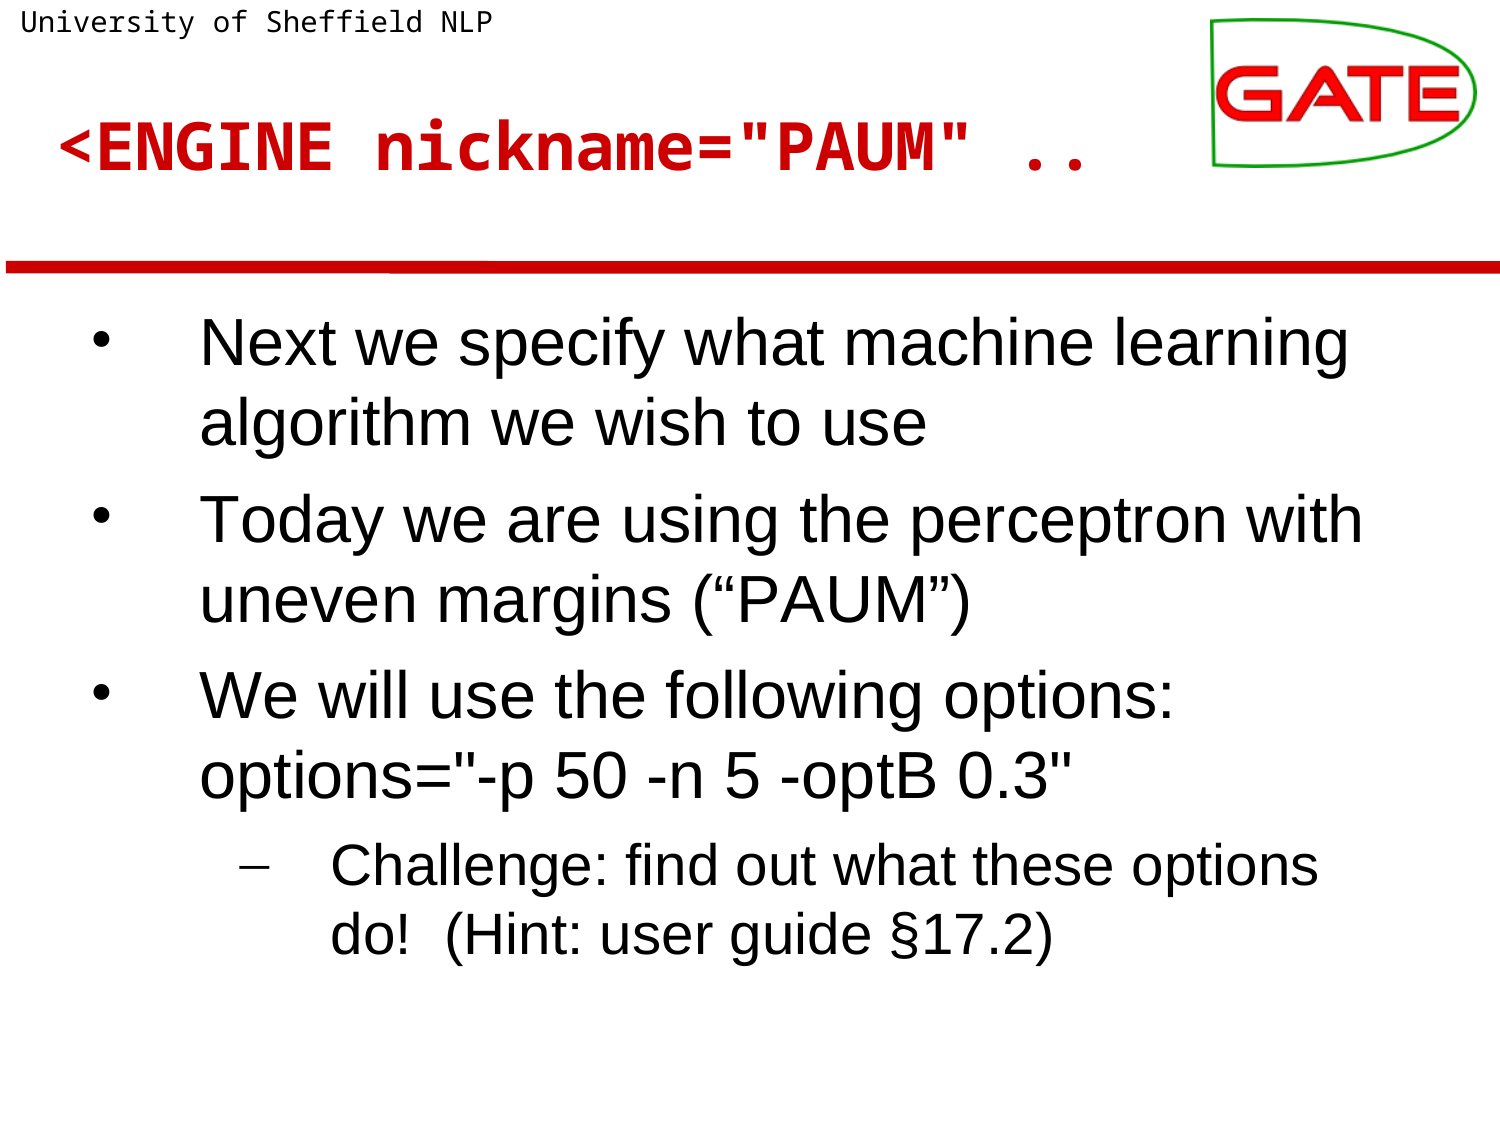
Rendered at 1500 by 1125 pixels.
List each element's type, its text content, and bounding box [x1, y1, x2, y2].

picture [1210, 18, 1477, 168]
title <ENGINE nickname="PAUM" .. [41, 37, 1391, 254]
list Next we specify what machine learning algorithm we wish to use Today we are using the perceptron with uneven margins (“PAUM”) We will use the following options: options="-p 50 -n 5 -optB 0.3" Challenge: find out what these options do! (Hint: user guide §17.2) [75, 290, 1425, 1034]
